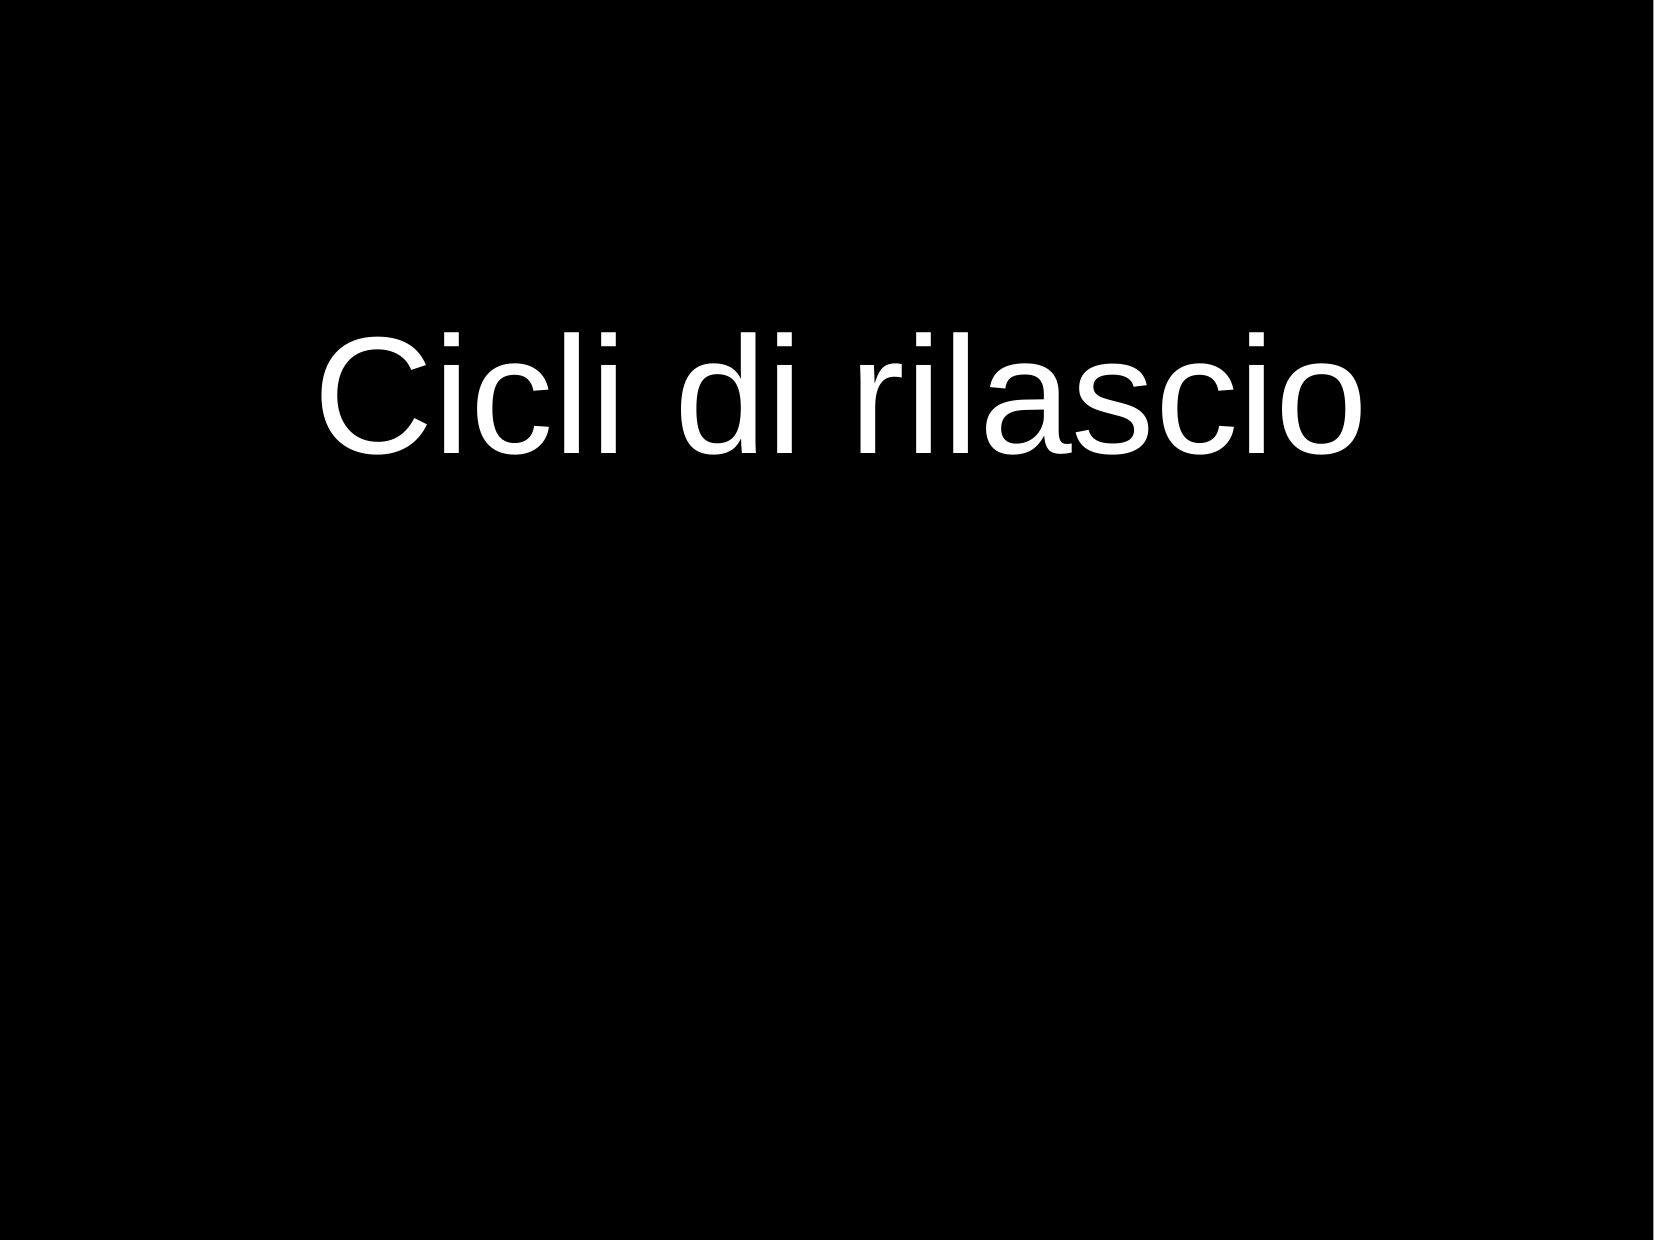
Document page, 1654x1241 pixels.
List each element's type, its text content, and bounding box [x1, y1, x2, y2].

text_box Cicli di rilascio [59, 295, 1625, 497]
